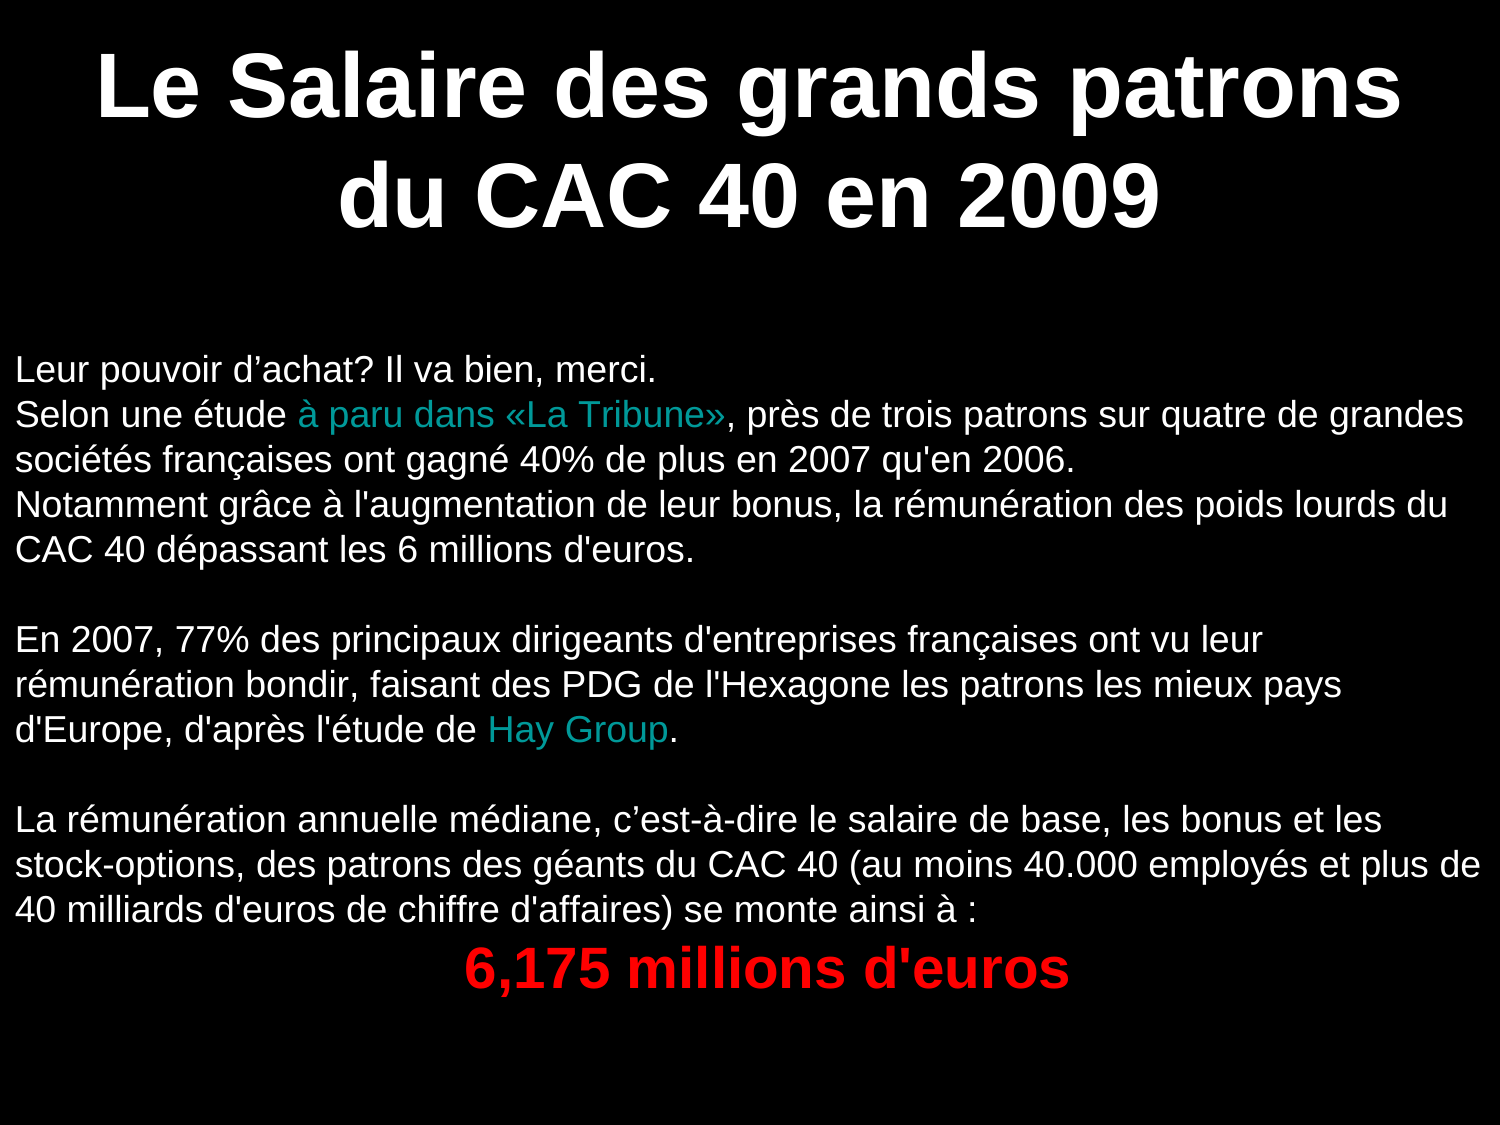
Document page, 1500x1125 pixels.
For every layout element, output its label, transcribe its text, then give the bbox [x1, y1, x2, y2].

text_box Leur pouvoir d’achat? Il va bien, merci. Selon une étude à paru dans «La Tribune», près de trois patrons sur quatre de grandes sociétés françaises ont gagné 40% de plus en 2007 qu'en 2006. Notamment grâce à l'augmentation de leur bonus, la rémunération des poids lourds du CAC 40 dépassant les 6 millions d'euros. En 2007, 77% des principaux dirigeants d'entreprises françaises ont vu leur rémunération bondir, faisant des PDG de l'Hexagone les patrons les mieux pays d'Europe, d'après l'étude de Hay Group. La rémunération annuelle médiane, c’est-à-dire le salaire de base, les bonus et les stock-options, des patrons des géants du CAC 40 (au moins 40.000 employés et plus de 40 milliards d'euros de chiffre d'affaires) se monte ainsi à : 6,175 millions d'euros [0, 337, 1500, 1008]
title Le Salaire des grands patrons du CAC 40 en 2009 [0, 0, 1500, 272]
